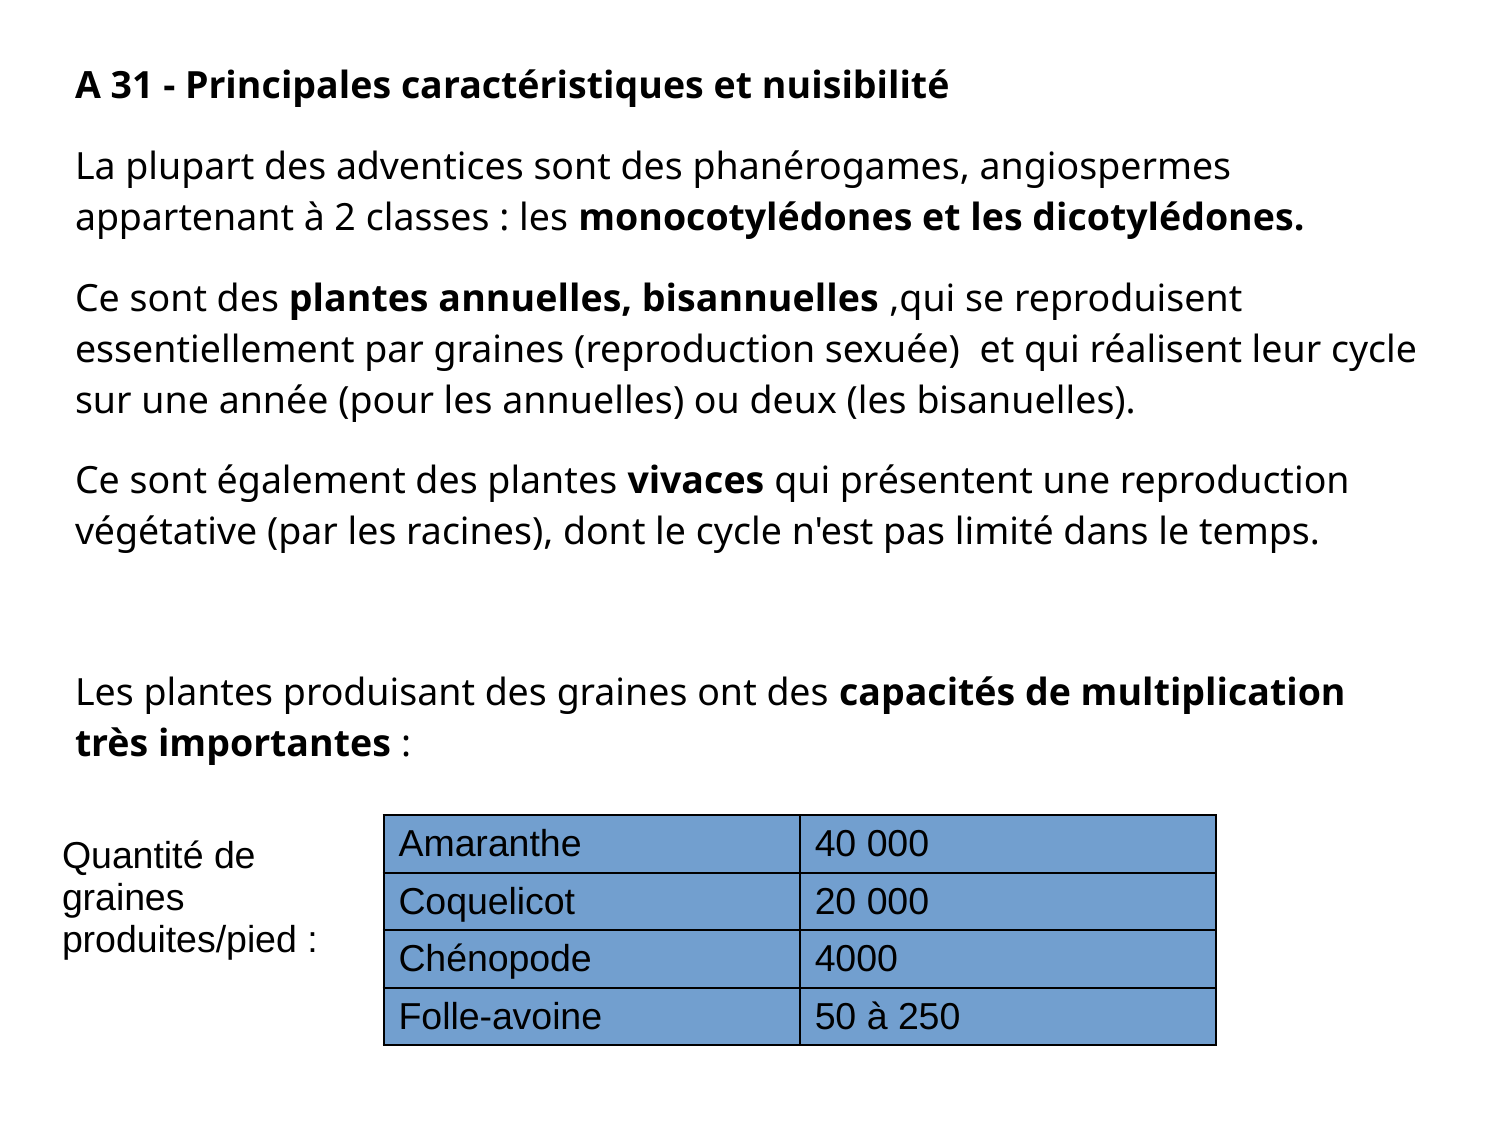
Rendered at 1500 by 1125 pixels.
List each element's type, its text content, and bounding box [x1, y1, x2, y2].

table_cell 4000 [801, 931, 1215, 987]
table_cell 20 000 [801, 874, 1215, 929]
table_cell Folle-avoine [385, 989, 799, 1044]
table_cell Coquelicot [385, 874, 799, 929]
table_cell Chénopode [385, 931, 799, 987]
table_header 40 000 [801, 816, 1215, 872]
table_cell 50 à 250 [801, 989, 1215, 1044]
text_box Quantité de graines produites/pied : [47, 826, 367, 968]
table_header Amaranthe [385, 816, 799, 872]
list A 31 - Principales caractéristiques et nuisibilité La plupart des adventices sont des phanérogames, angiospermes appartenant à 2 classes : les monocotylédones et les dicotylédones. Ce sont des plantes annuelles, bisannuelles ,qui se reproduisent essentiellement par graines (reproduction sexuée) et qui réalisent leur cycle sur une année (pour les annuelles) ou deux (les bisanuelles). Ce sont également des plantes vivaces qui présentent une reproduction végétative (par les racines), dont le cycle n'est pas limité dans le temps. Les plantes produisant des graines ont des capacités de multiplication très importantes : [75, 59, 1425, 916]
